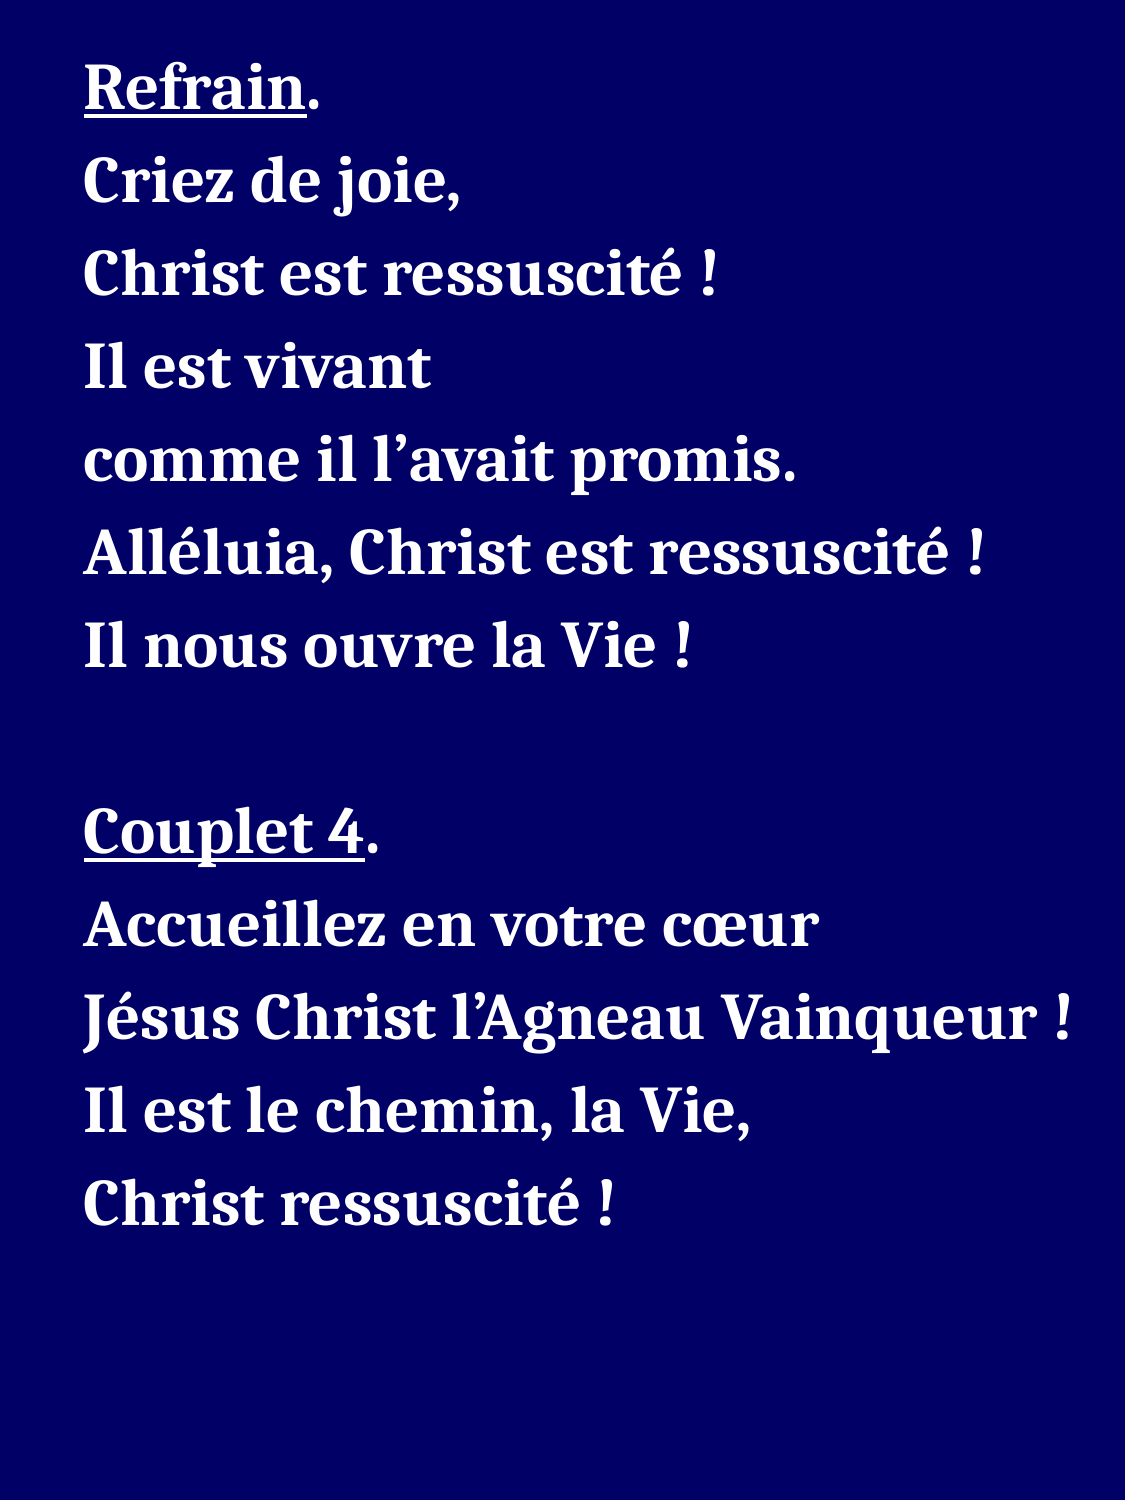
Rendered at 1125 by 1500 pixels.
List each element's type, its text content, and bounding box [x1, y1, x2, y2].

text_box Refrain. Criez de joie, Christ est ressuscité ! Il est vivant comme il l’avait promis. Alléluia, Christ est ressuscité ! Il nous ouvre la Vie ! Couplet 4. Accueillez en votre cœur Jésus Christ l’Agneau Vainqueur ! Il est le chemin, la Vie, Christ ressuscité ! [67, 35, 1111, 1311]
